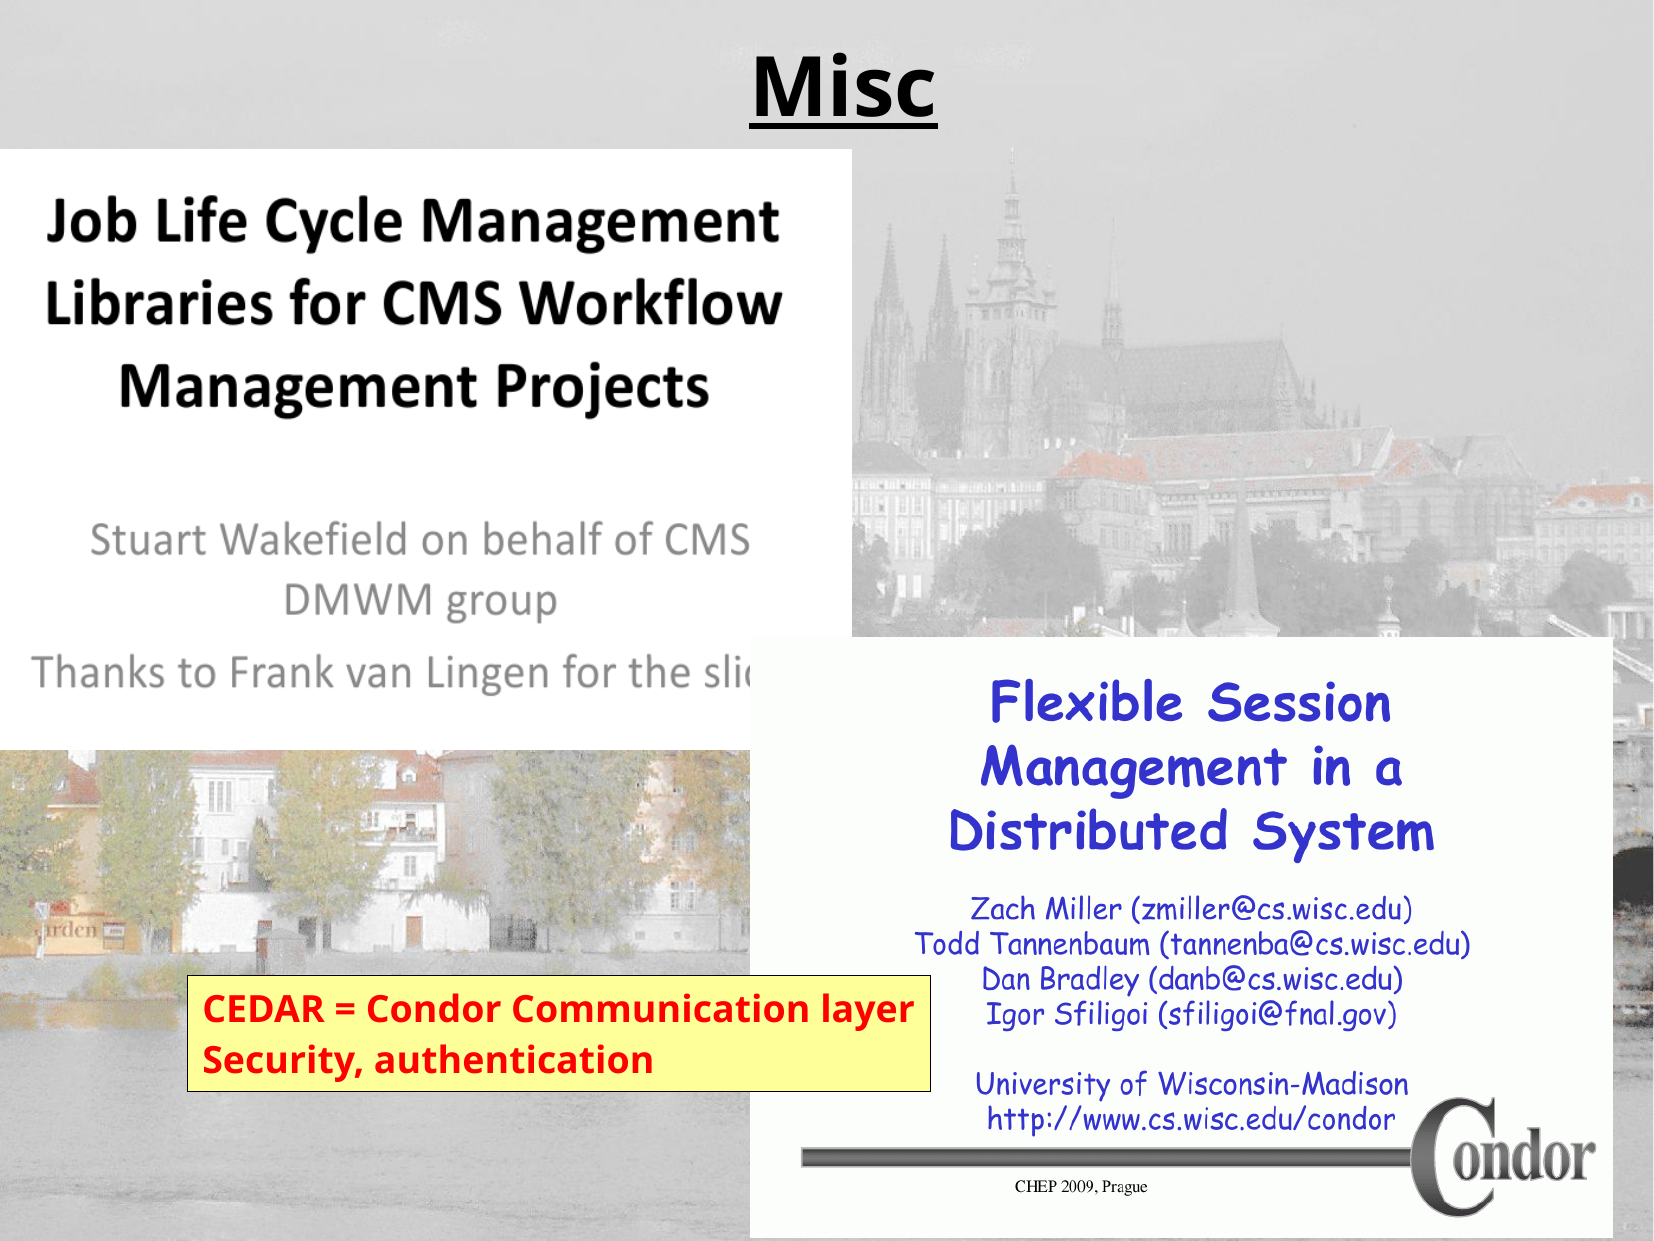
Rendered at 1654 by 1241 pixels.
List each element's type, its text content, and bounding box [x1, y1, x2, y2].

title Misc [149, 0, 1538, 168]
text_box CEDAR = Condor Communication layer Security, authentication [187, 975, 870, 1066]
picture [0, 0, 1654, 1241]
